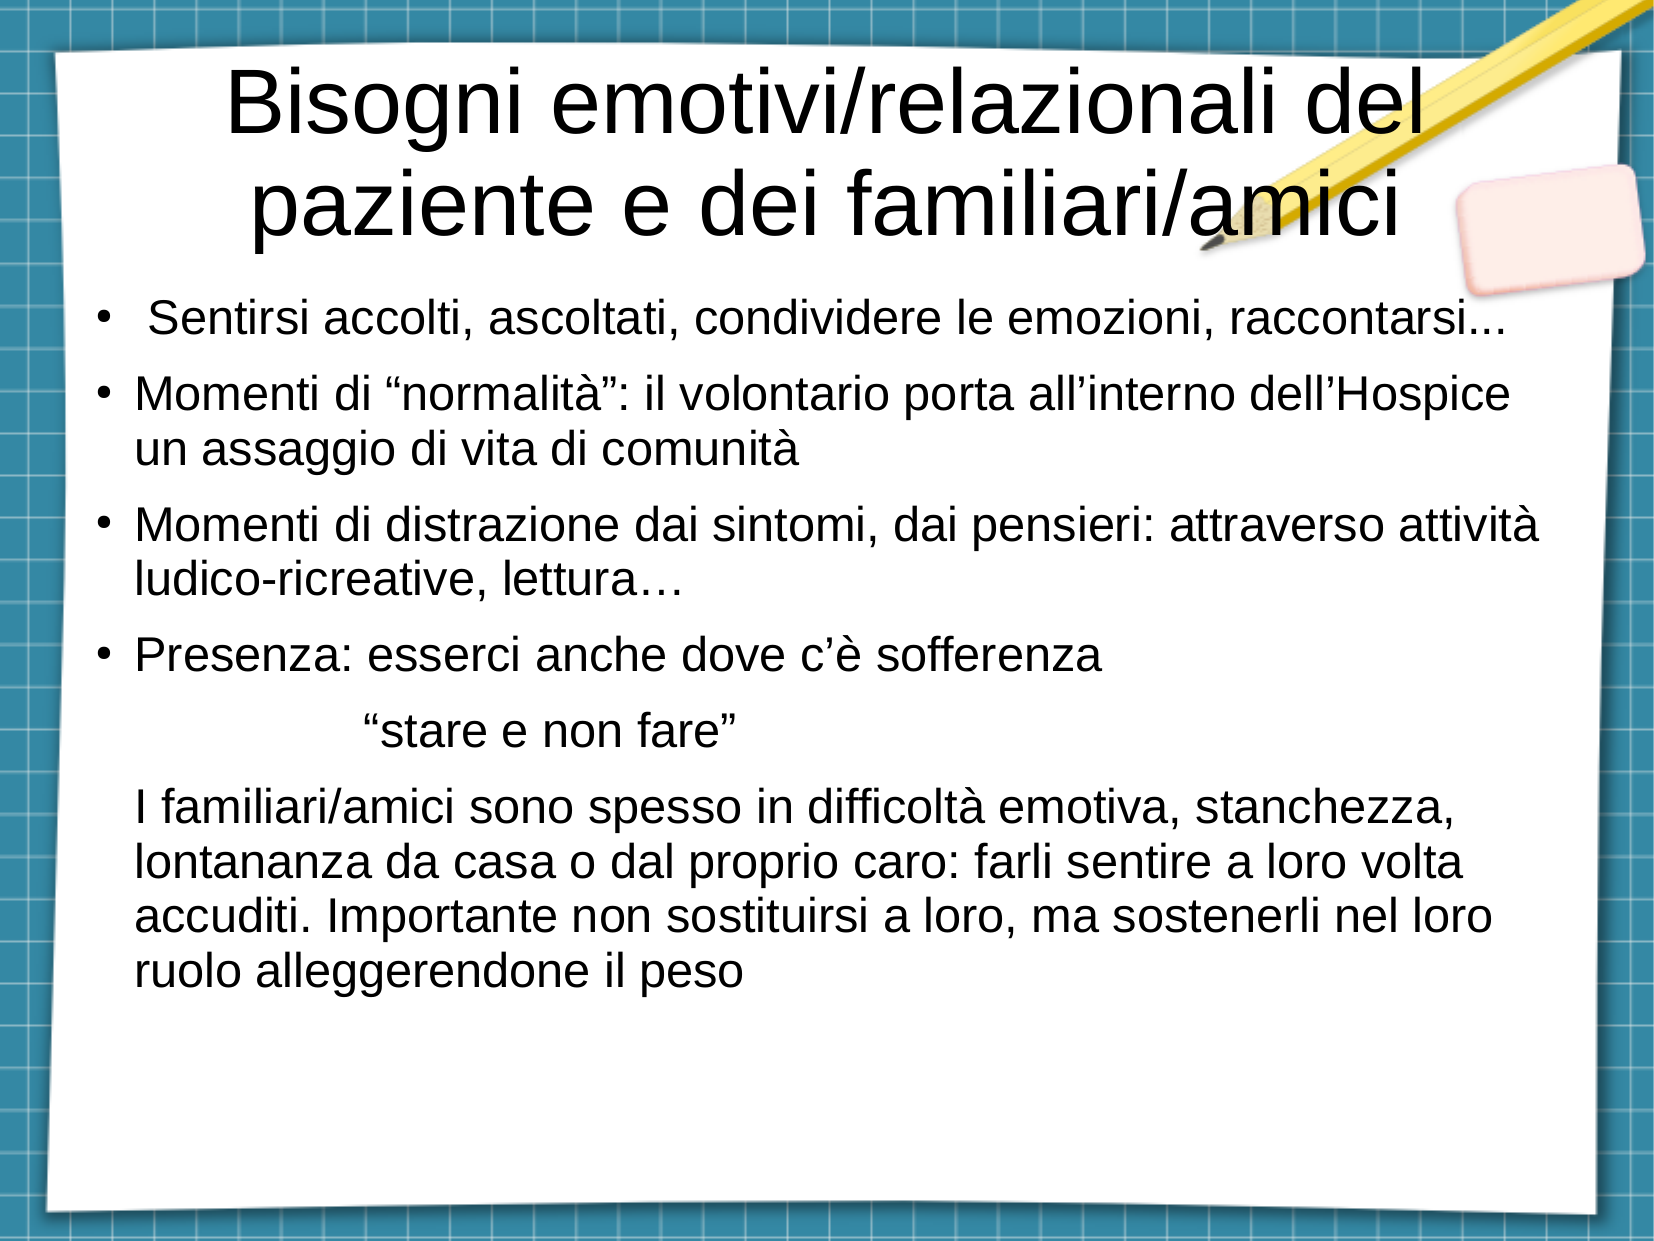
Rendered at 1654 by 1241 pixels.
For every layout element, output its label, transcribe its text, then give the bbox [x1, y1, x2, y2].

title Bisogni emotivi/relazionali del paziente e dei familiari/amici [82, 49, 1571, 257]
list Sentirsi accolti, ascoltati, condividere le emozioni, raccontarsi... Momenti di “normalità”: il volontario porta all’interno dell’Hospice un assaggio di vita di comunità Momenti di distrazione dai sintomi, dai pensieri: attraverso attività ludico-ricreative, lettura… Presenza: esserci anche dove c’è sofferenza “stare e non fare” I familiari/amici sono spesso in difficoltà emotiva, stanchezza, lontananza da casa o dal proprio caro: farli sentire a loro volta accuditi. Importante non sostituirsi a loro, ma sostenerli nel loro ruolo alleggerendone il peso [82, 290, 1571, 1010]
picture [0, 0, 1654, 1241]
